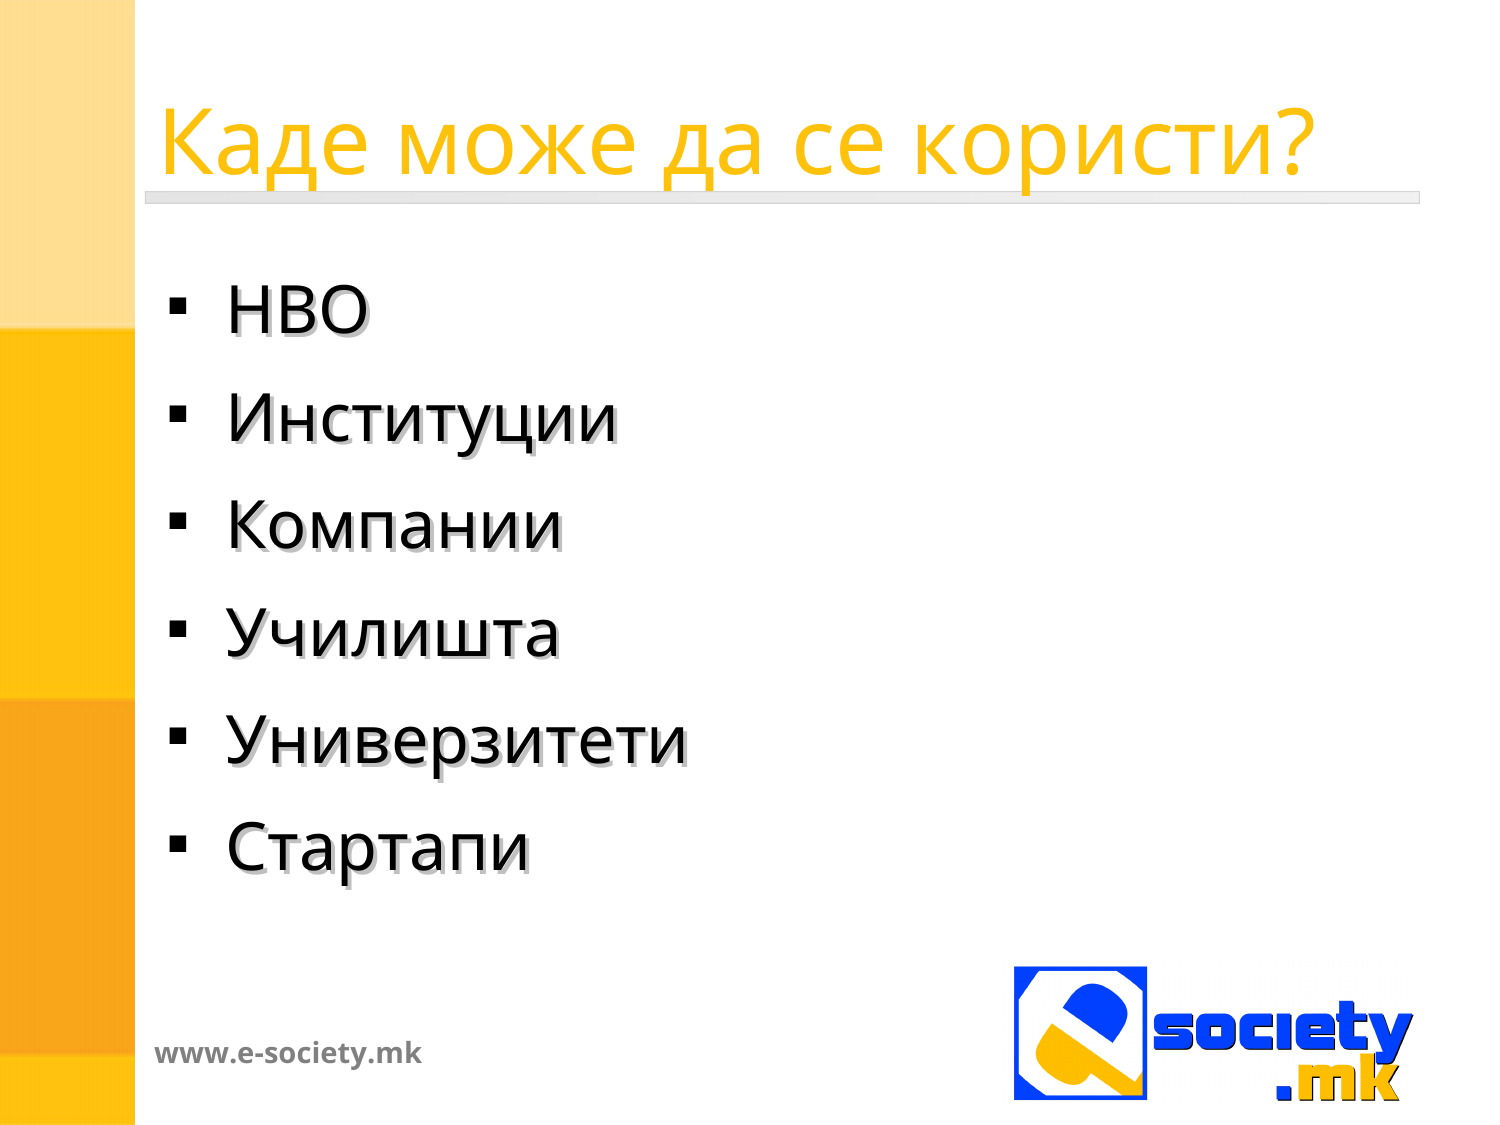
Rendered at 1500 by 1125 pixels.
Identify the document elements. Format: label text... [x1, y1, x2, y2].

picture [1004, 1006, 1419, 1108]
title Каде може да се користи? [134, 0, 1477, 312]
list НВО Институции Компании Училишта Универзитети Стартапи [169, 262, 1425, 1006]
picture [0, 0, 135, 1125]
